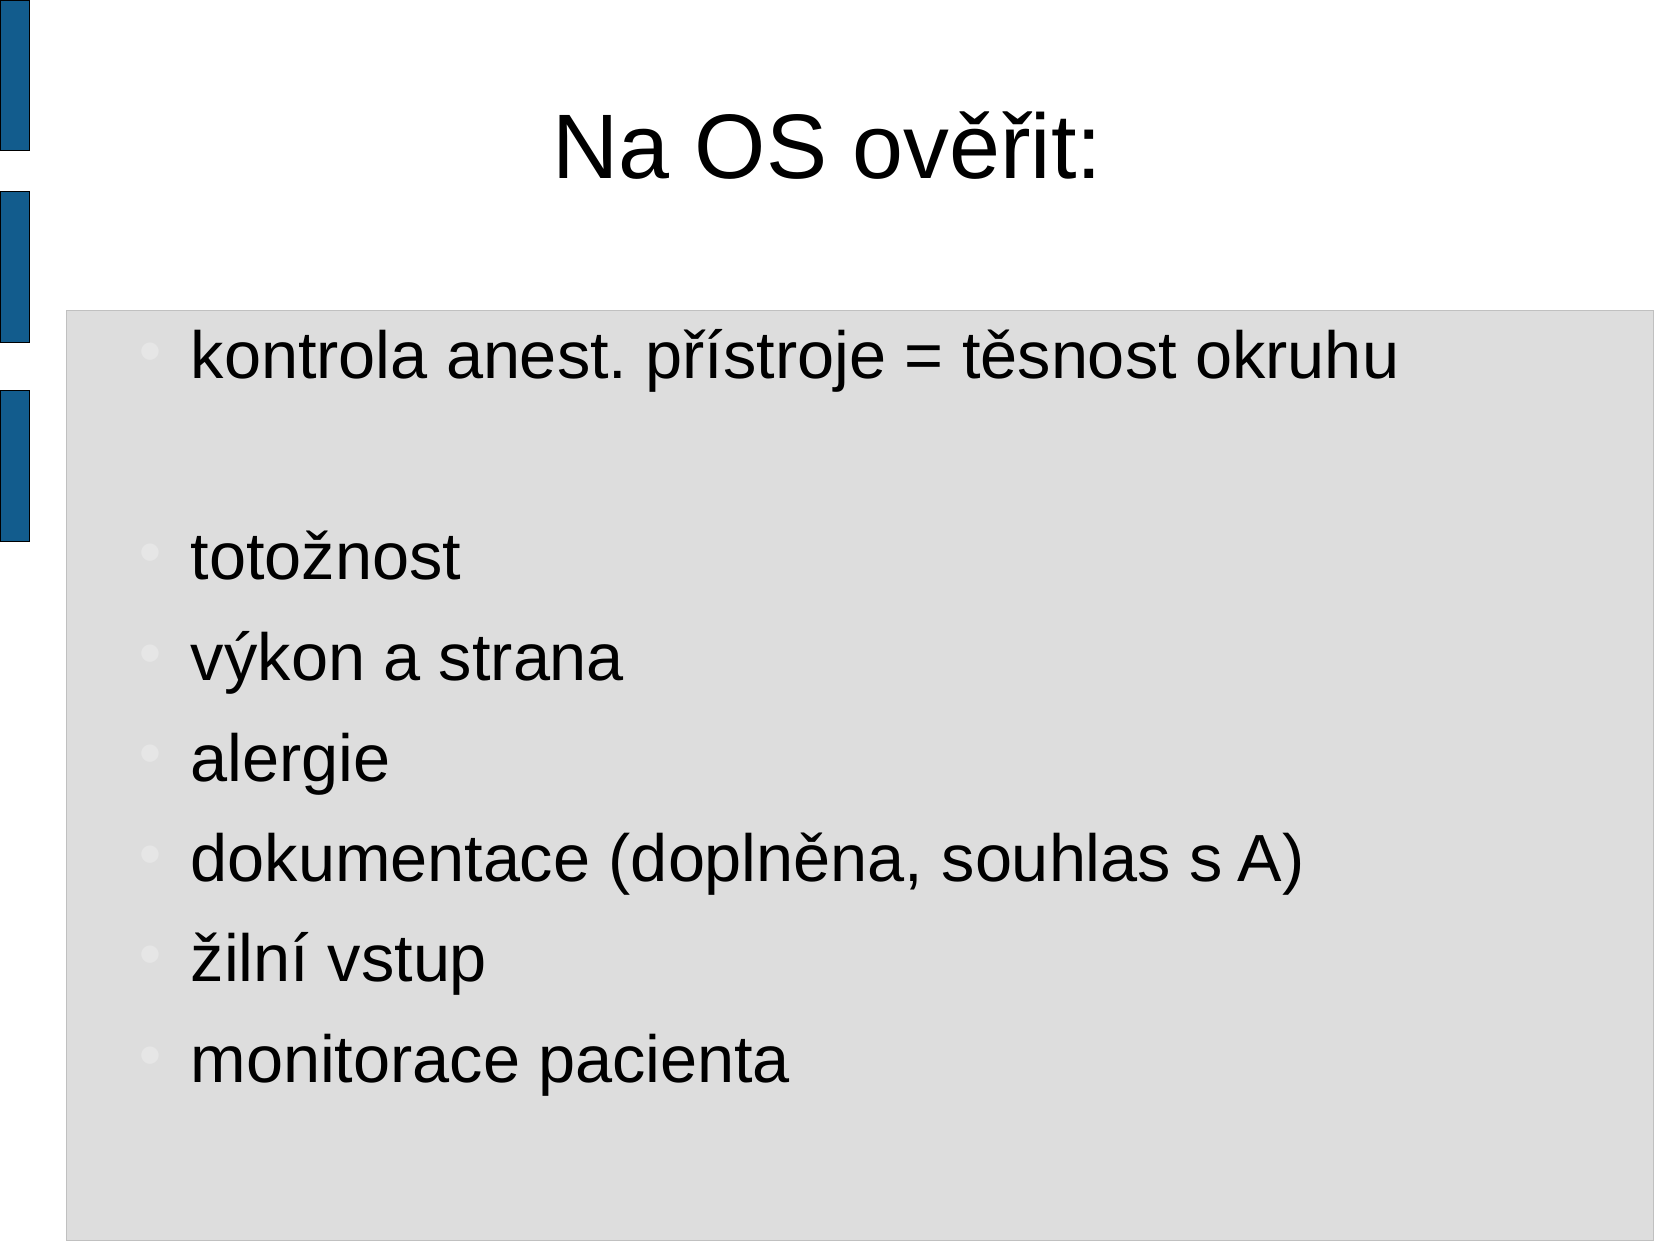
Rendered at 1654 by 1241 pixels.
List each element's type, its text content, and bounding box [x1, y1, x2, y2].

title Na OS ověřit: [121, 46, 1534, 254]
list kontrola anest. přístroje = těsnost okruhu totožnost výkon a strana alergie dokumentace (doplněna, souhlas s A) žilní vstup monitorace pacienta [121, 322, 1561, 1133]
